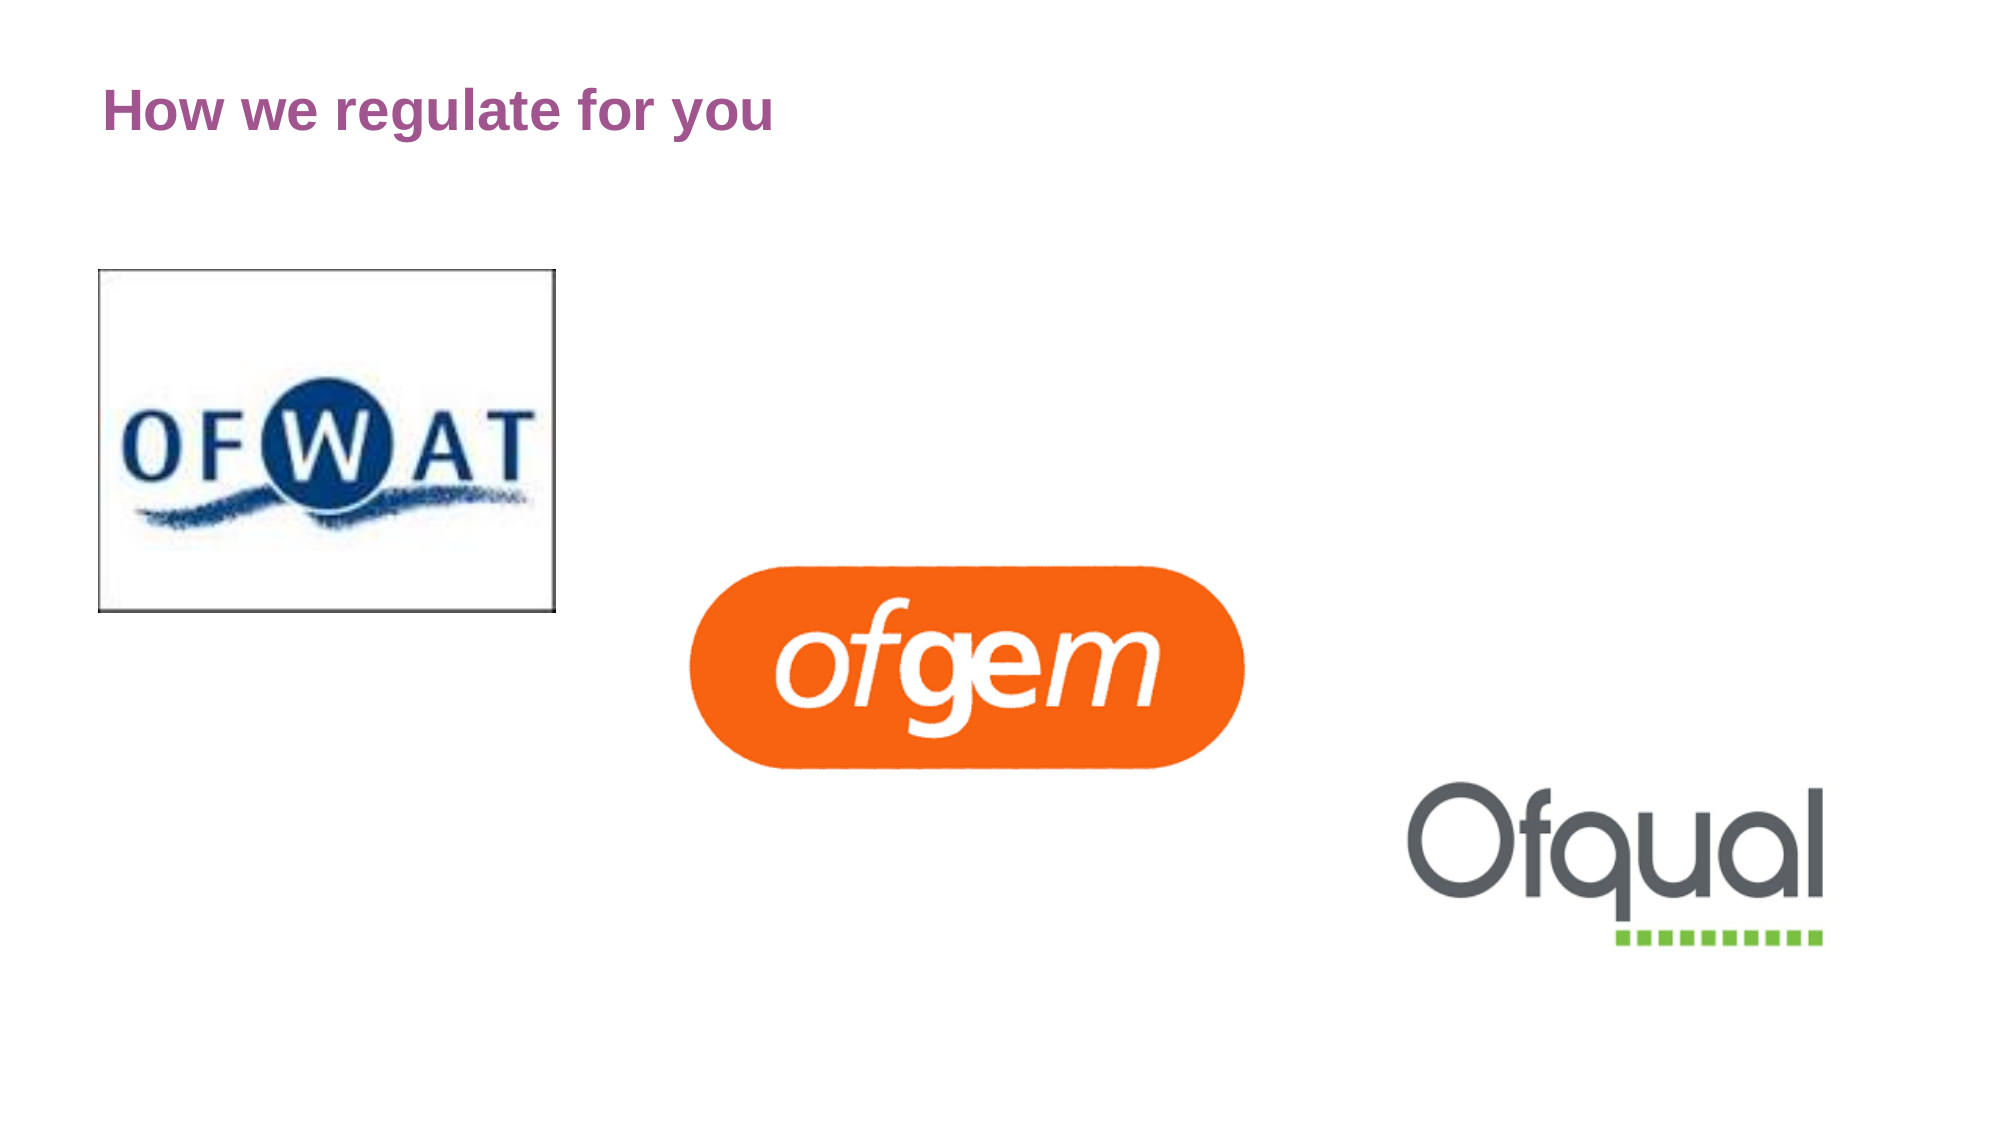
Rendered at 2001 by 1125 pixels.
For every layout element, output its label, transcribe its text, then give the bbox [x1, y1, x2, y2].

picture [98, 269, 556, 613]
picture [1385, 727, 1848, 994]
title How we regulate for you [102, 66, 1491, 161]
picture [681, 562, 1253, 779]
